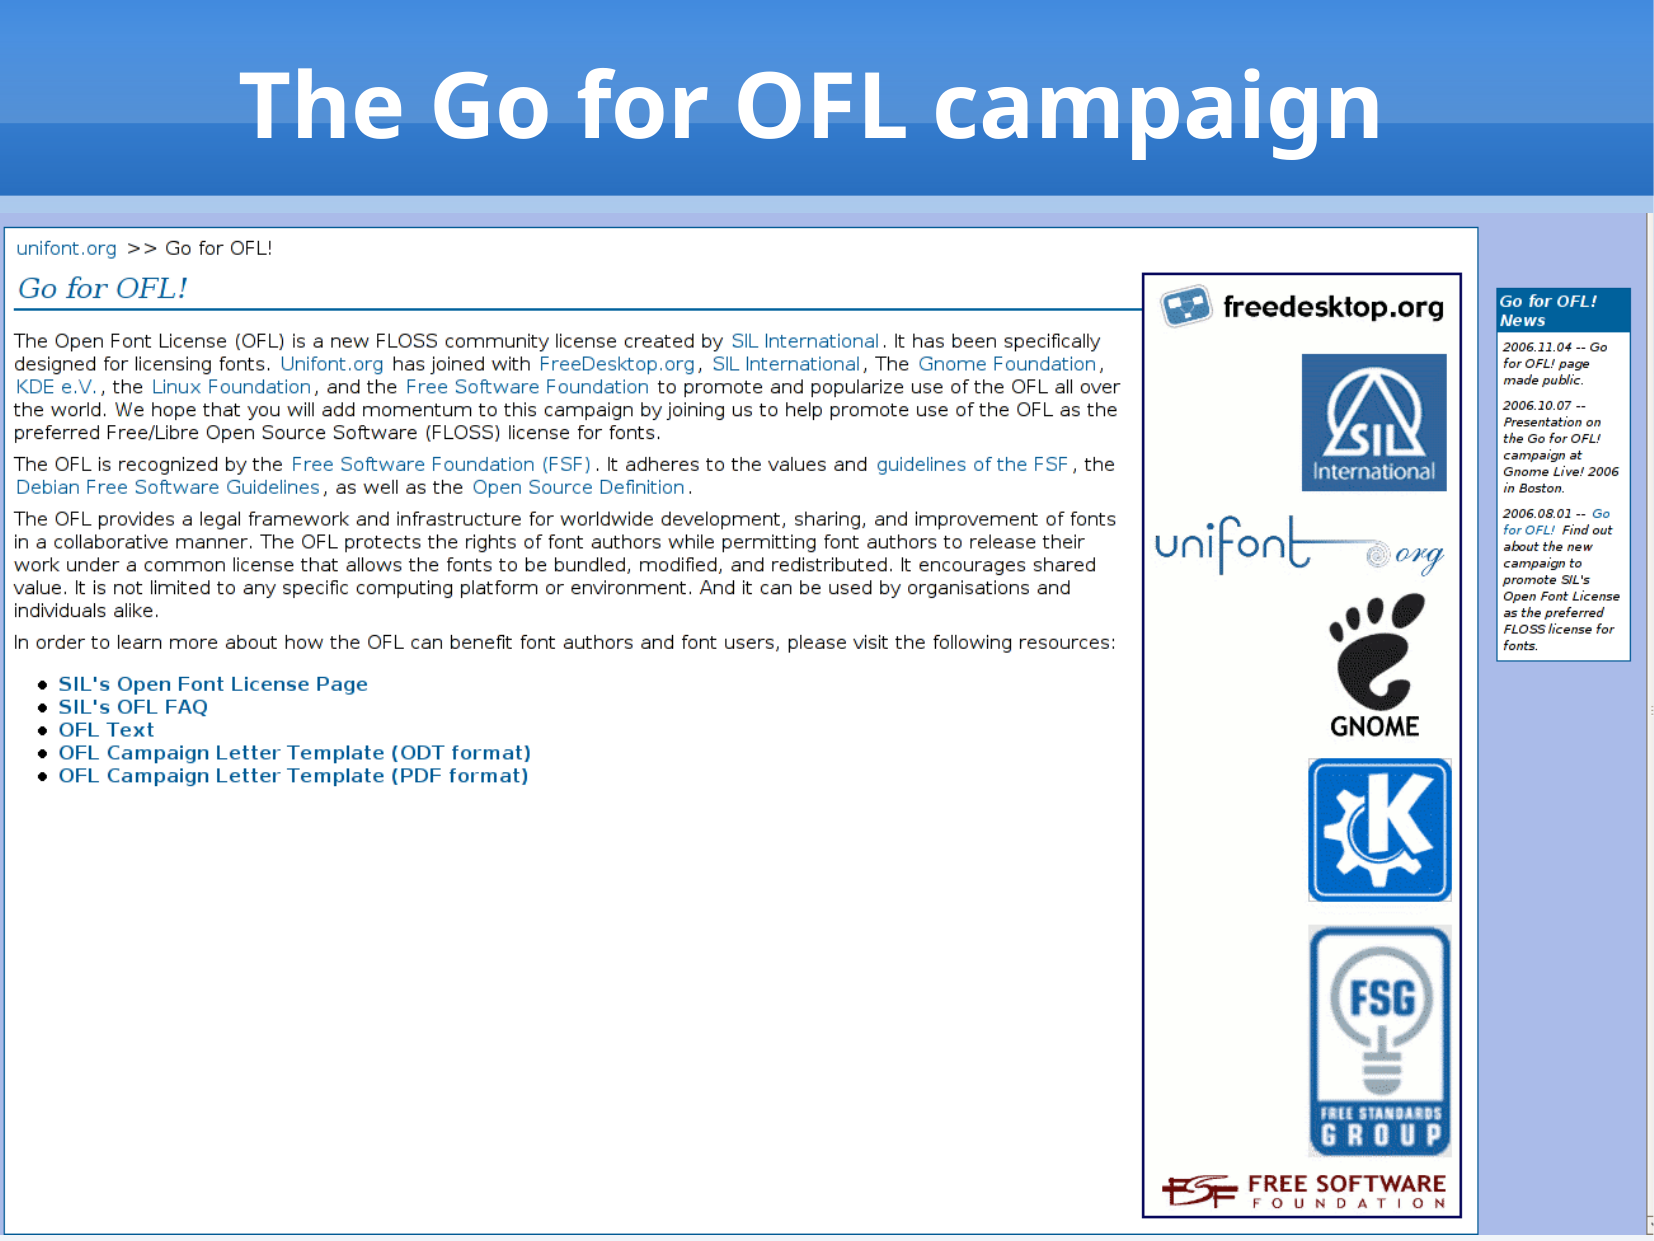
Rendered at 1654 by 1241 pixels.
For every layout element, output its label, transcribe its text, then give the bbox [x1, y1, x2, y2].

title The Go for OFL campaign [59, 29, 1565, 178]
picture [0, 0, 1654, 1241]
